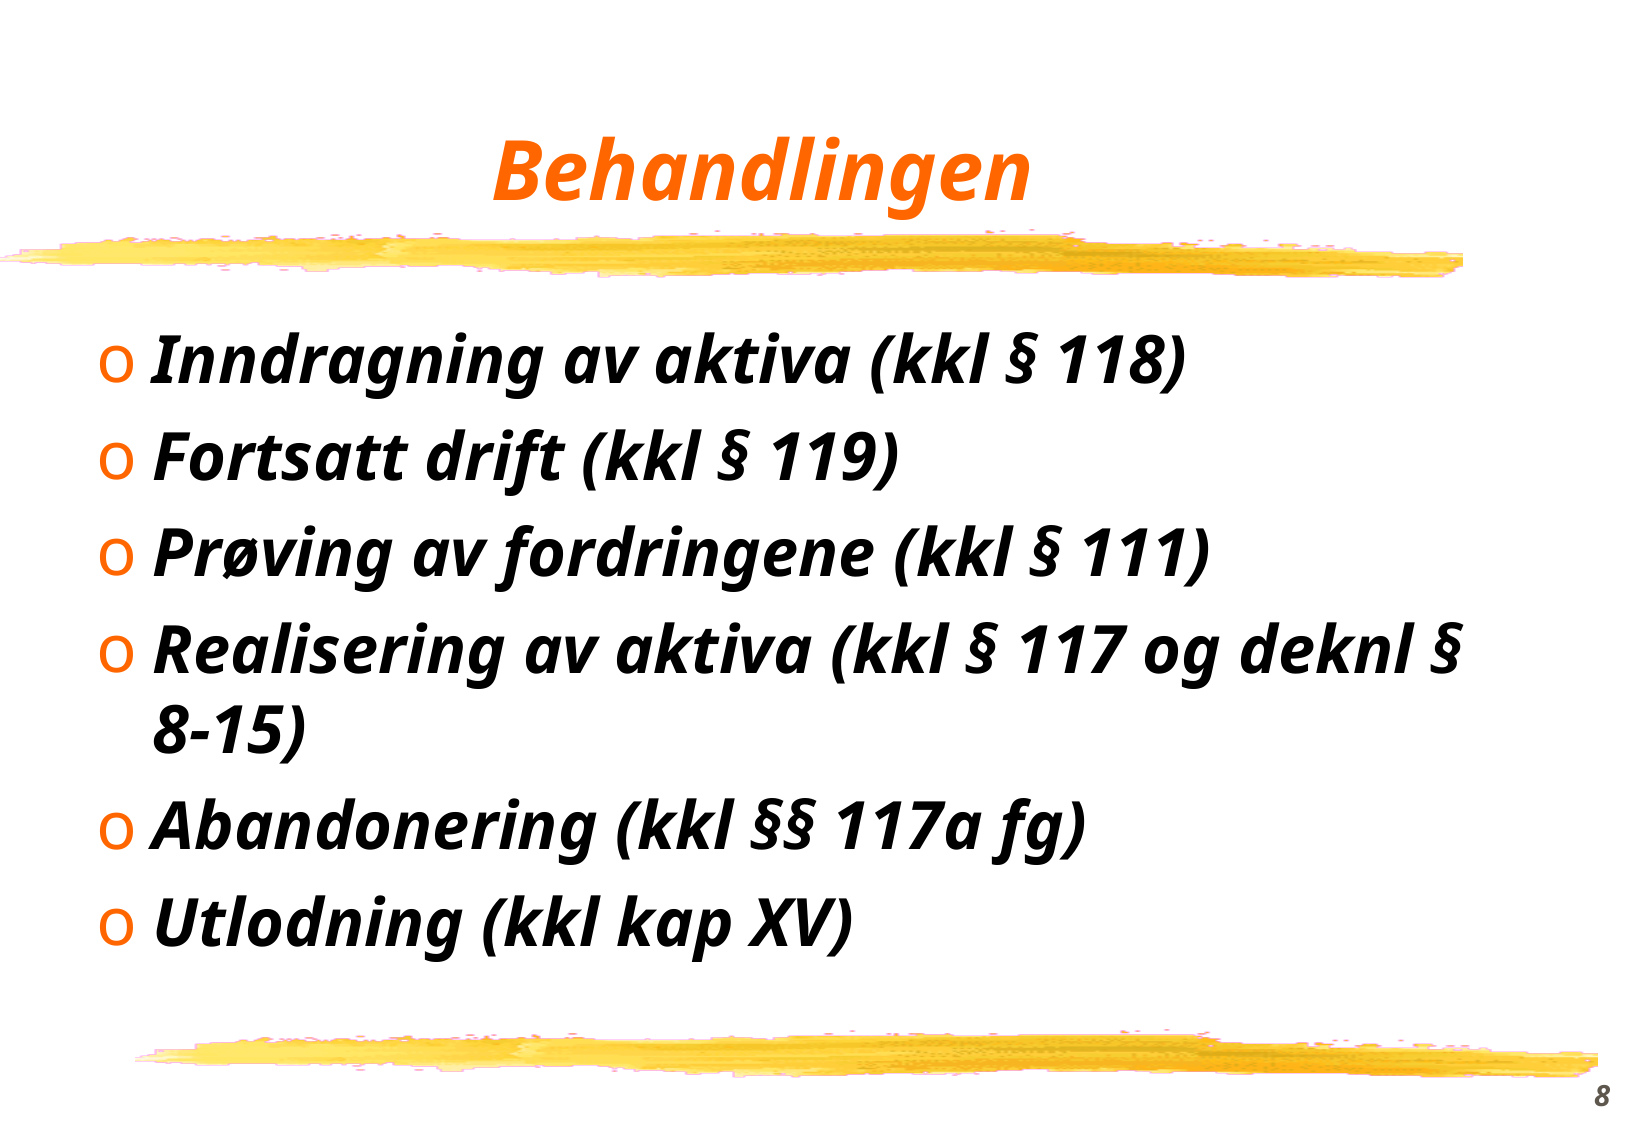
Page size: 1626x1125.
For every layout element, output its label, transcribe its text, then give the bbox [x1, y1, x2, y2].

text_box <number> [1516, 1050, 1626, 1125]
title Behandlingen [72, 37, 1454, 225]
list Inndragning av aktiva (kkl § 118) Fortsatt drift (kkl § 119) Prøving av fordringene (kkl § 111) Realisering av aktiva (kkl § 117 og deknl § 8-15) Abandonering (kkl §§ 117a fg) Utlodning (kkl kap XV) [81, 309, 1535, 1001]
picture [0, 224, 1463, 288]
picture [135, 1024, 1598, 1088]
